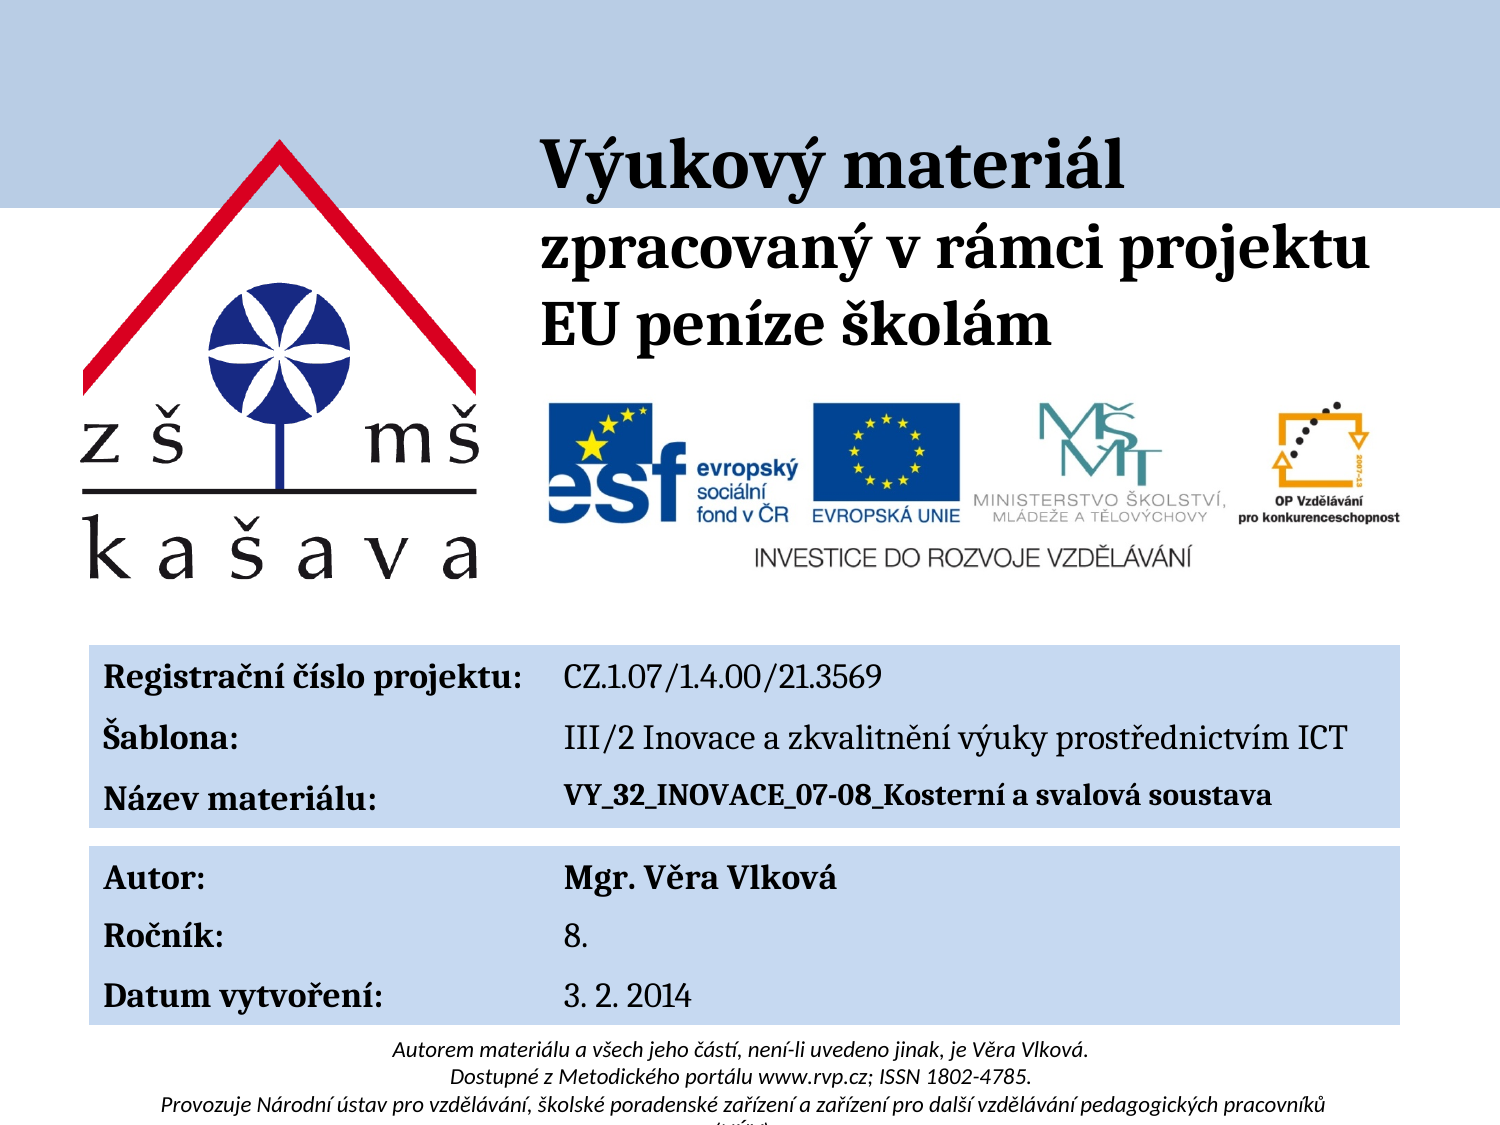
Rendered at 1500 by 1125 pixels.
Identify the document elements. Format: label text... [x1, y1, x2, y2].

table_cell Ročník: [89, 904, 549, 965]
table_cell 8. [549, 904, 1400, 965]
table_cell Datum vytvoření: [89, 965, 549, 1025]
picture [19, 101, 1424, 620]
table_header Autor: [89, 846, 549, 904]
table_header Registrační číslo projektu: [89, 645, 549, 706]
text_box Výukový materiál zpracovaný v rámci projektu EU peníze školám [538, 108, 1500, 367]
table_header CZ.1.07/1.4.00/21.3569 [549, 645, 1400, 706]
text_box [0, 0, 1500, 208]
text_box Autorem materiálu a všech jeho částí, není-li uvedeno jinak, je Věra Vlková. Dostupné z Metodického portálu www.rvp.cz; ISSN 1802-4785. Provozuje Národní ústav pro vzdělávání, školské poradenské zařízení a zařízení pro další vzdělávání pedagogických pracovníků (NÚV). [112, 1026, 1377, 1125]
table_cell Název materiálu: [89, 767, 549, 828]
table_header Mgr. Věra Vlková [549, 846, 1400, 904]
table_cell VY_32_INOVACE_07-08_Kosterní a svalová soustava [549, 767, 1400, 828]
table_cell 3. 2. 2014 [549, 965, 1400, 1025]
table_cell Šablona: [89, 706, 549, 767]
table_cell III/2 Inovace a zkvalitnění výuky prostřednictvím ICT [549, 706, 1400, 767]
